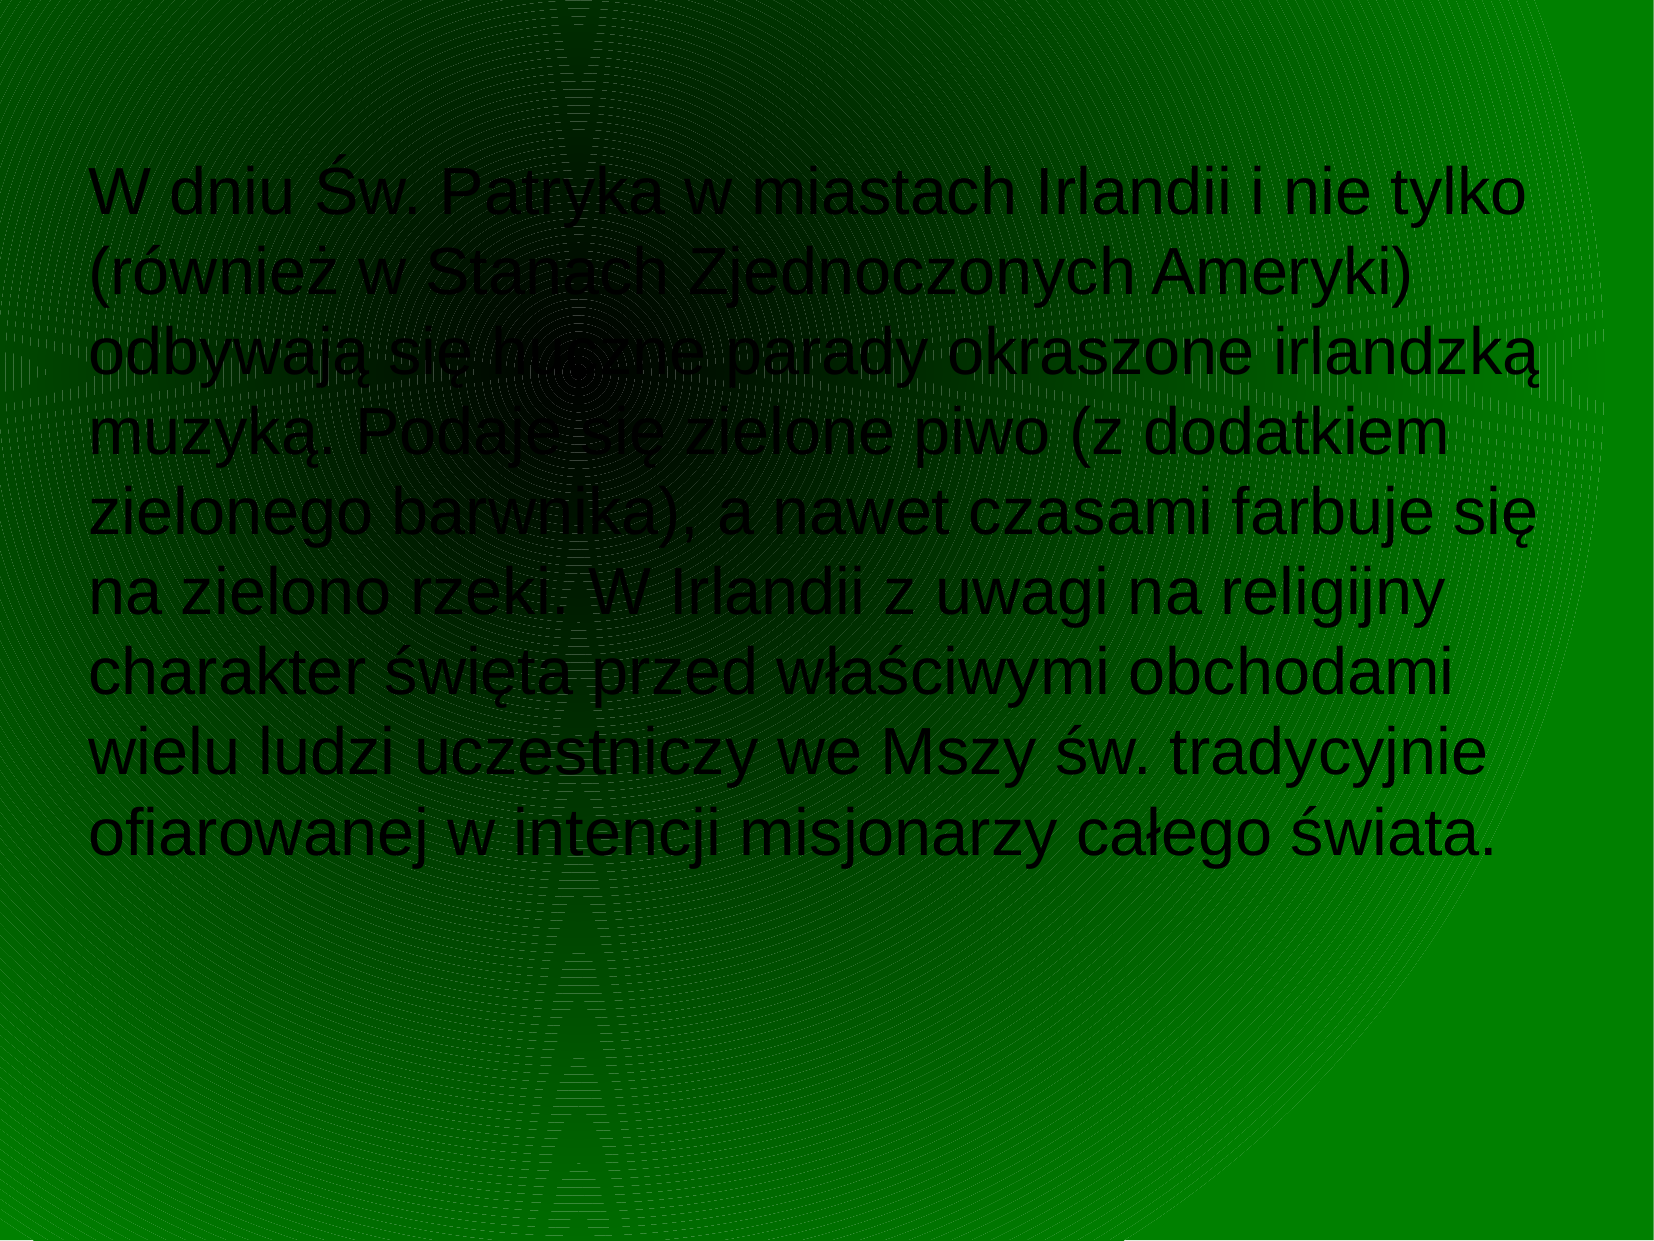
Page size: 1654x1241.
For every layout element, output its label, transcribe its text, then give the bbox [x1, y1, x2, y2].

list W dniu Św. Patryka w miastach Irlandii i nie tylko (również w Stanach Zjednoczonych Ameryki) odbywają się huczne parady okraszone irlandzką muzyką. Podaje się zielone piwo (z dodatkiem zielonego barwnika), a nawet czasami farbuje się na zielono rzeki. W Irlandii z uwagi na religijny charakter święta przed właściwymi obchodami wielu ludzi uczestniczy we Mszy św. tradycyjnie ofiarowanej w intencji misjonarzy całego świata. [88, 147, 1577, 967]
